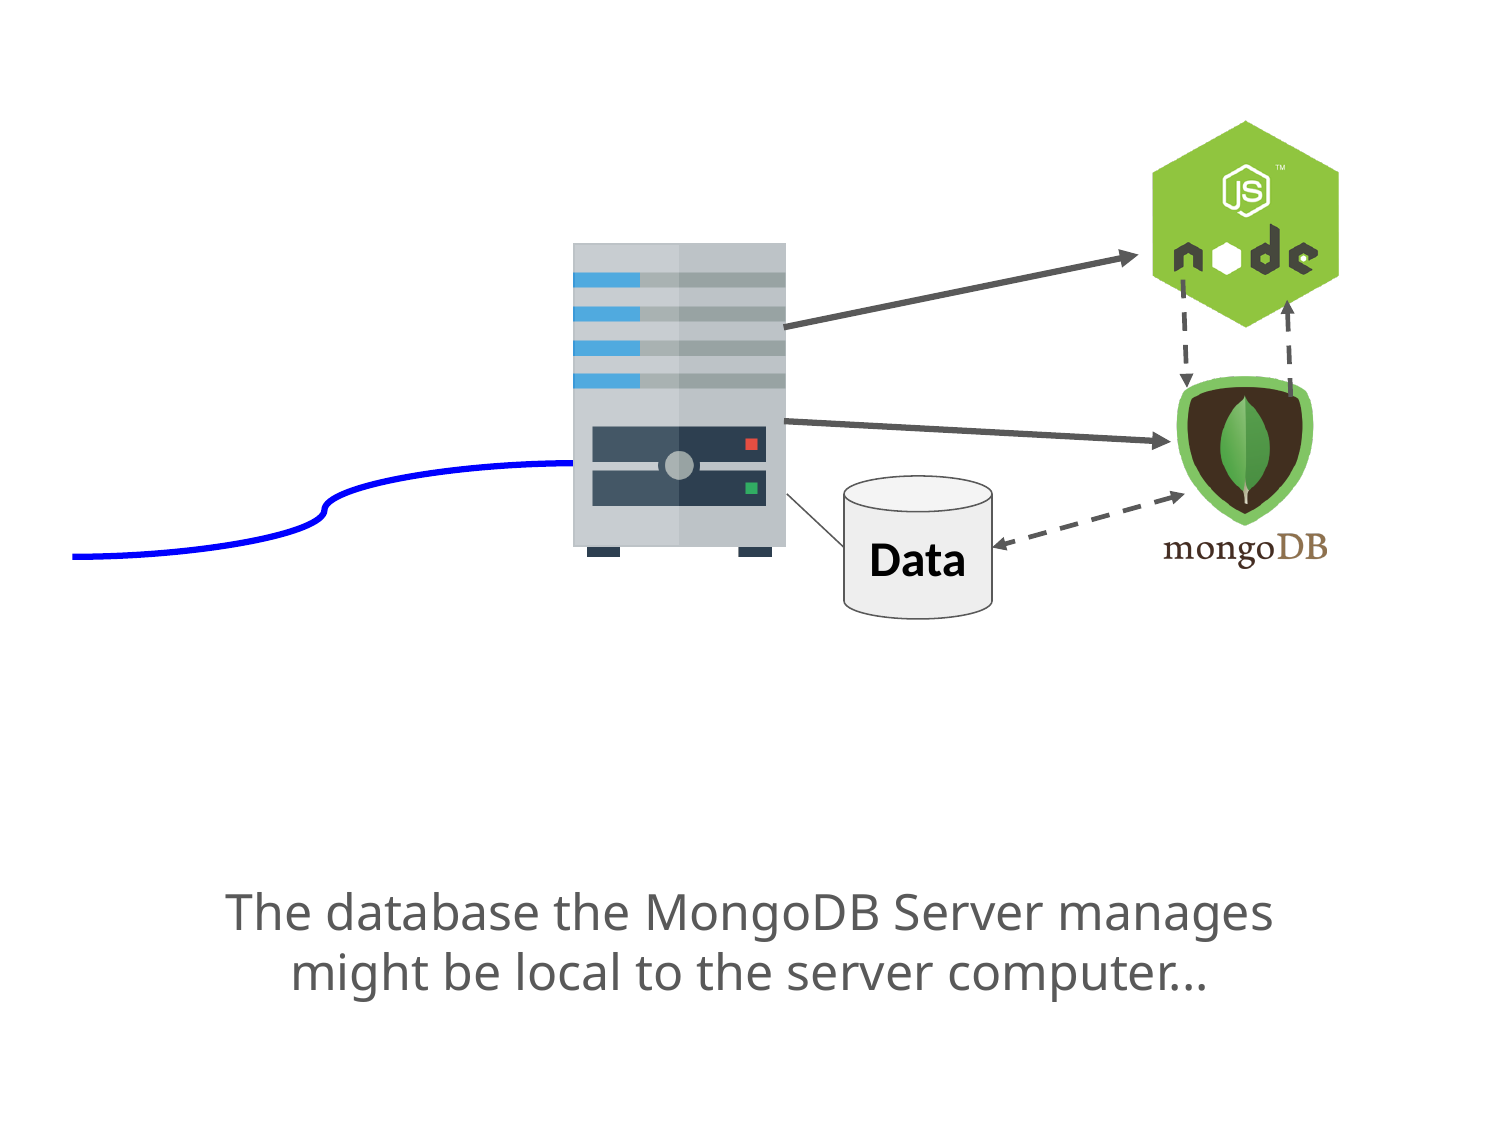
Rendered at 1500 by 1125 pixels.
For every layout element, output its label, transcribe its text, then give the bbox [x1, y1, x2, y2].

picture [1138, 348, 1352, 598]
text_box Data [844, 494, 993, 619]
picture [509, 236, 845, 572]
picture [1138, 118, 1352, 331]
list The database the MongoDB Server manages might be local to the server computer... [148, 865, 1352, 1044]
